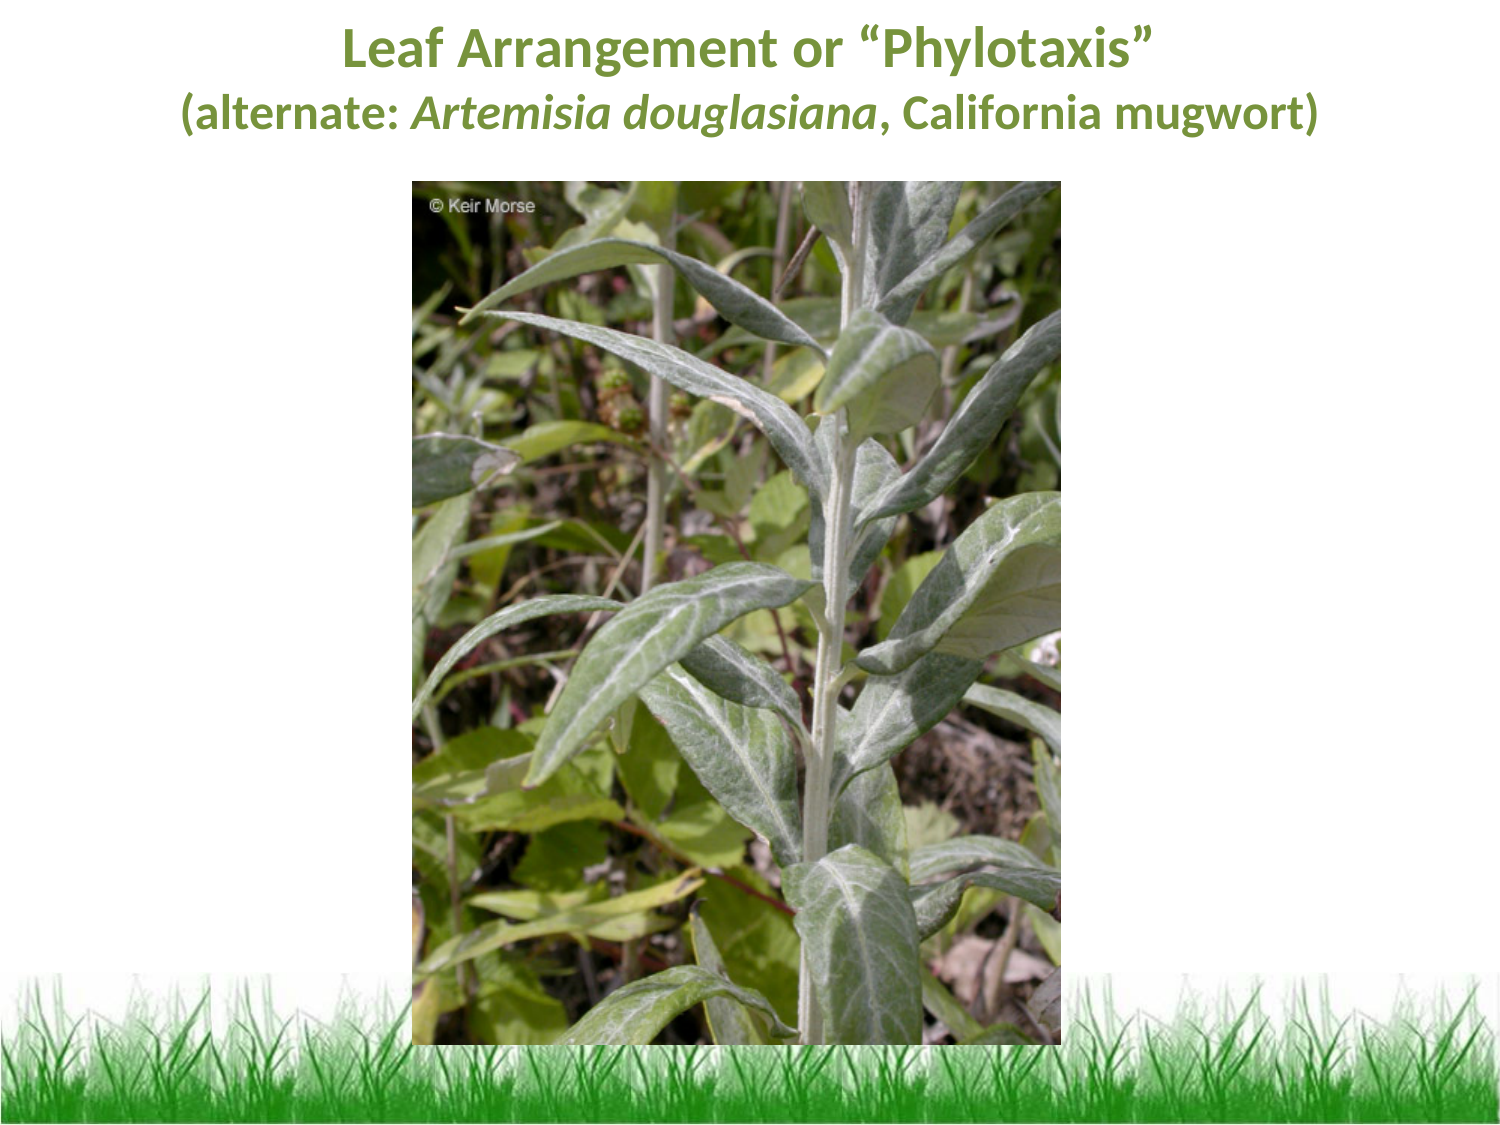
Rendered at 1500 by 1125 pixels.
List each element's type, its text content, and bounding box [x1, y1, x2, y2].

title Leaf Arrangement or “Phylotaxis” (alternate: Artemisia douglasiana, California mugwort) [75, 0, 1425, 150]
picture [0, 181, 1500, 1125]
